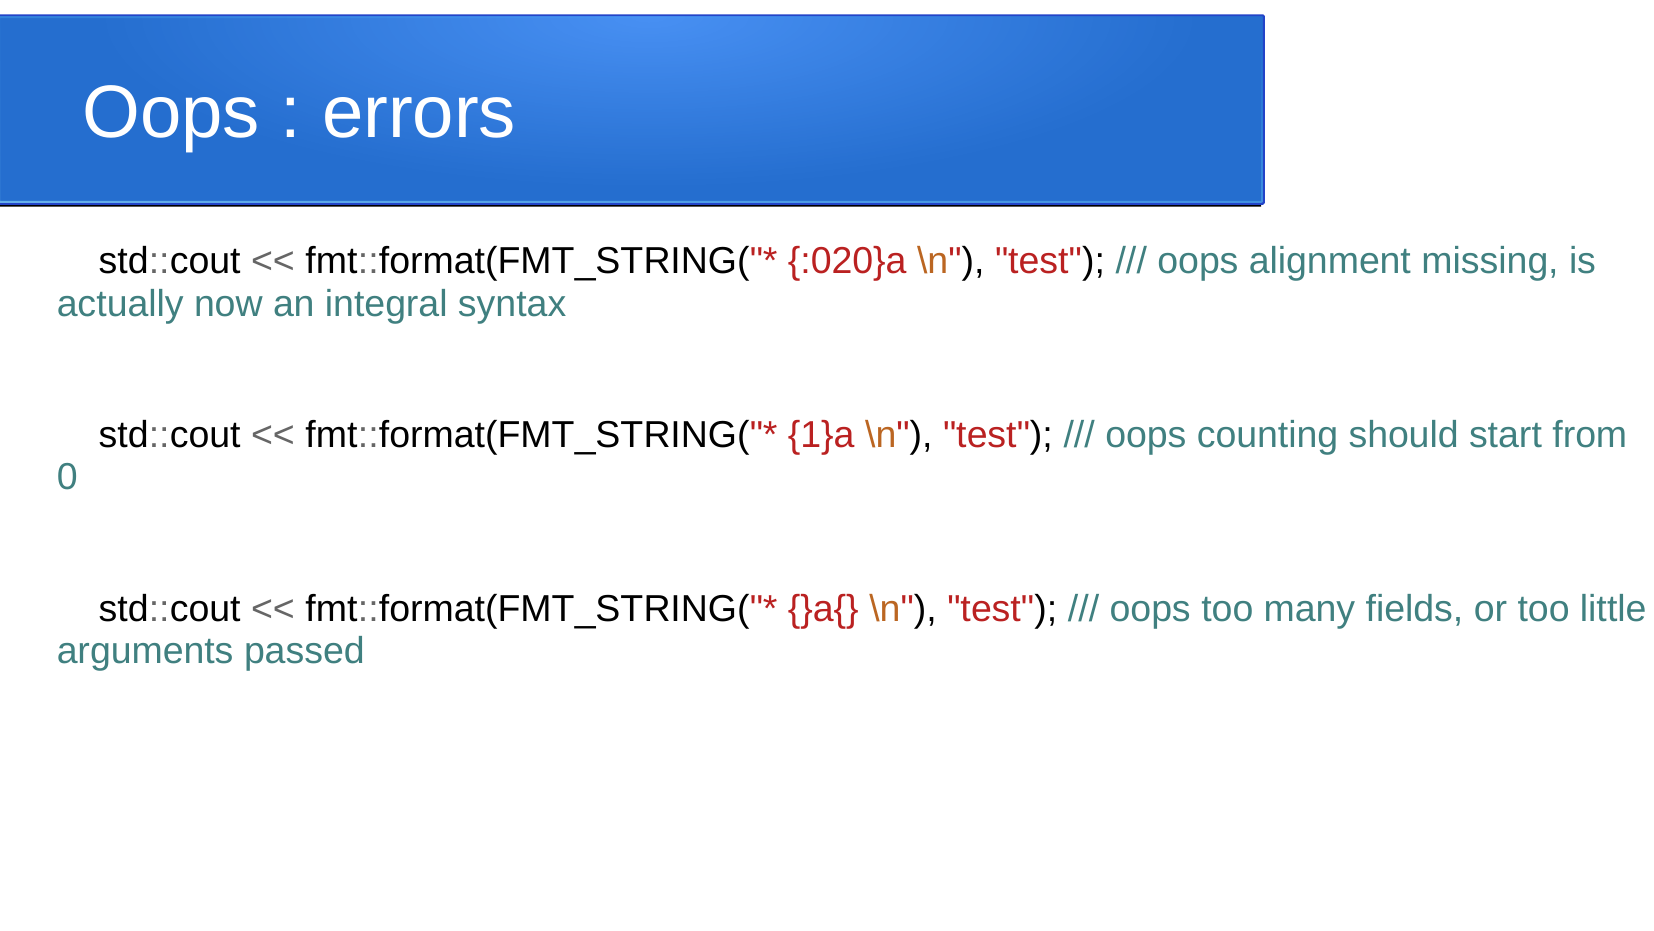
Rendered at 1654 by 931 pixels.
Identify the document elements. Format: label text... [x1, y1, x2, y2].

title Oops : errors [82, 29, 1235, 196]
list std::cout << fmt::format(FMT_STRING("* {:020}a \n"), "test"); /// oops alignment missing, is actually now an integral syntax std::cout << fmt::format(FMT_STRING("* {1}a \n"), "test"); /// oops counting should start from 0 std::cout << fmt::format(FMT_STRING("* {}a{} \n"), "test"); /// oops too many fields, or too little arguments passed [56, 240, 1654, 901]
